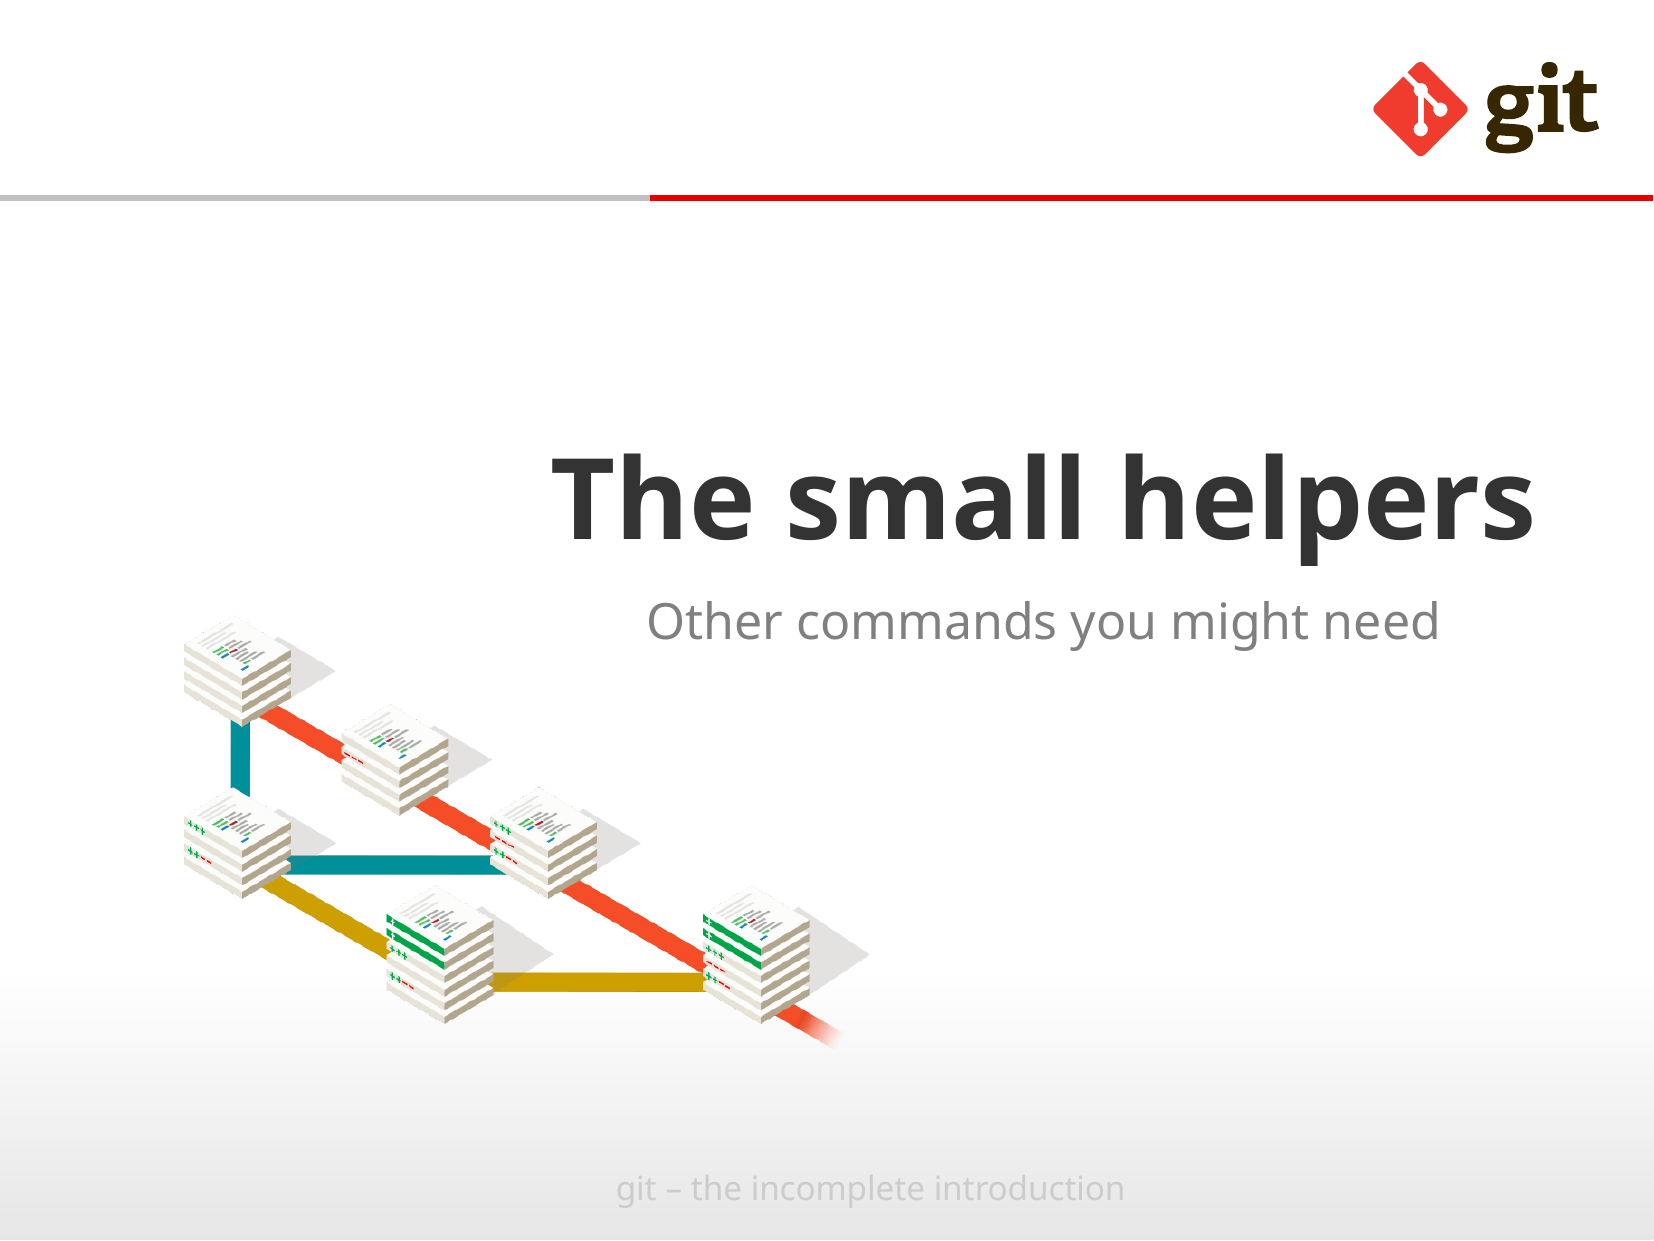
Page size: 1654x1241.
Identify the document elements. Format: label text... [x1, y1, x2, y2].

picture [182, 613, 886, 1068]
subtitle The small helpers Other commands you might need [473, 285, 1615, 788]
